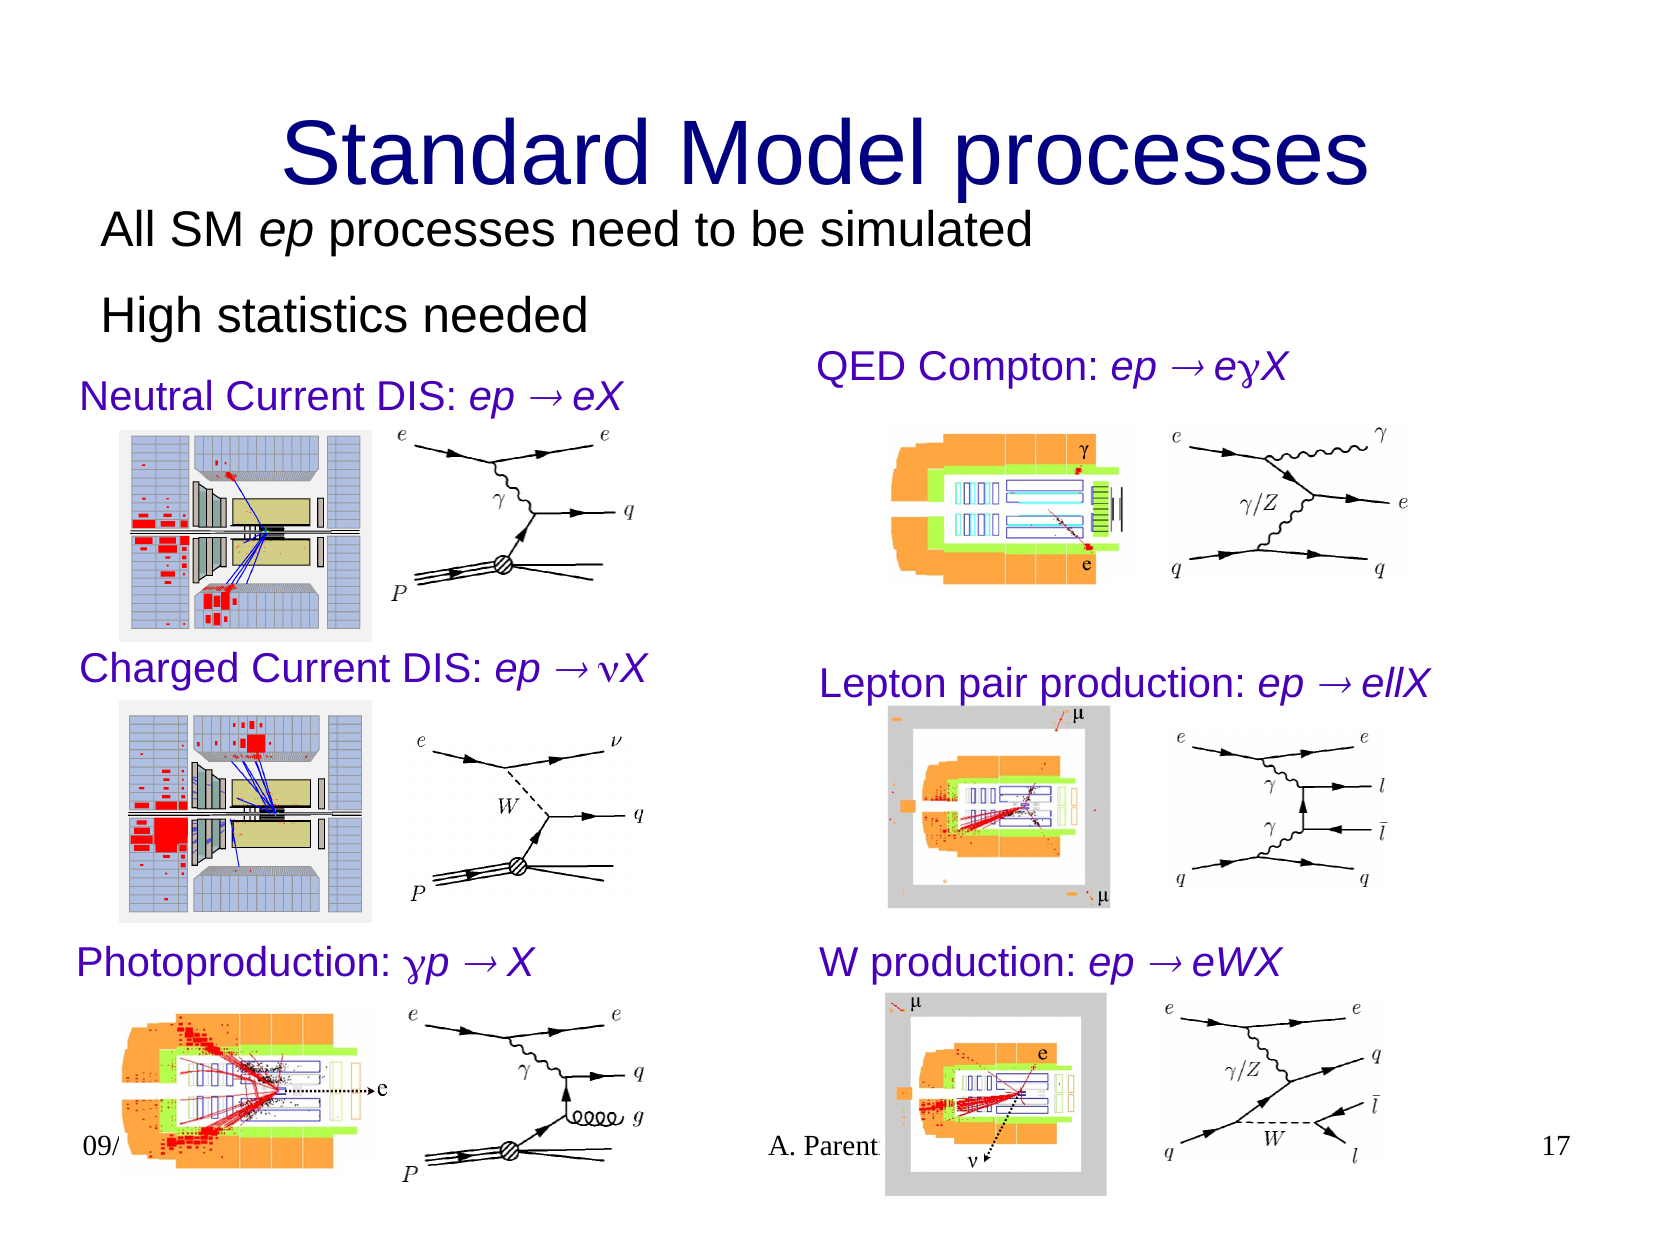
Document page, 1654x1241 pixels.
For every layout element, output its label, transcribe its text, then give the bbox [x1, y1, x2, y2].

picture [398, 1004, 648, 1185]
picture [1166, 781, 1390, 890]
picture [119, 430, 372, 642]
text_box Neutral Current DIS: ep  eX [88, 365, 726, 516]
picture [880, 1090, 1110, 1199]
text_box Charged Current DIS: ep  nX [88, 637, 751, 795]
text_box W production: ep  eWX [828, 931, 1386, 1090]
picture [1164, 421, 1410, 581]
picture [1158, 1090, 1386, 1166]
text_box Lepton pair production: ep  ellX [828, 651, 1534, 781]
picture [884, 781, 1111, 909]
picture [405, 795, 645, 905]
picture [119, 700, 372, 923]
picture [387, 516, 636, 604]
picture [119, 1090, 388, 1173]
picture [886, 494, 1136, 588]
title Standard Model processes [82, 49, 1571, 201]
text_box Photoproduction: gp  X [88, 931, 634, 1090]
text_box QED Compton: ep  egX [828, 356, 1389, 494]
list All SM ep processes need to be simulated High statistics needed [82, 201, 1571, 356]
